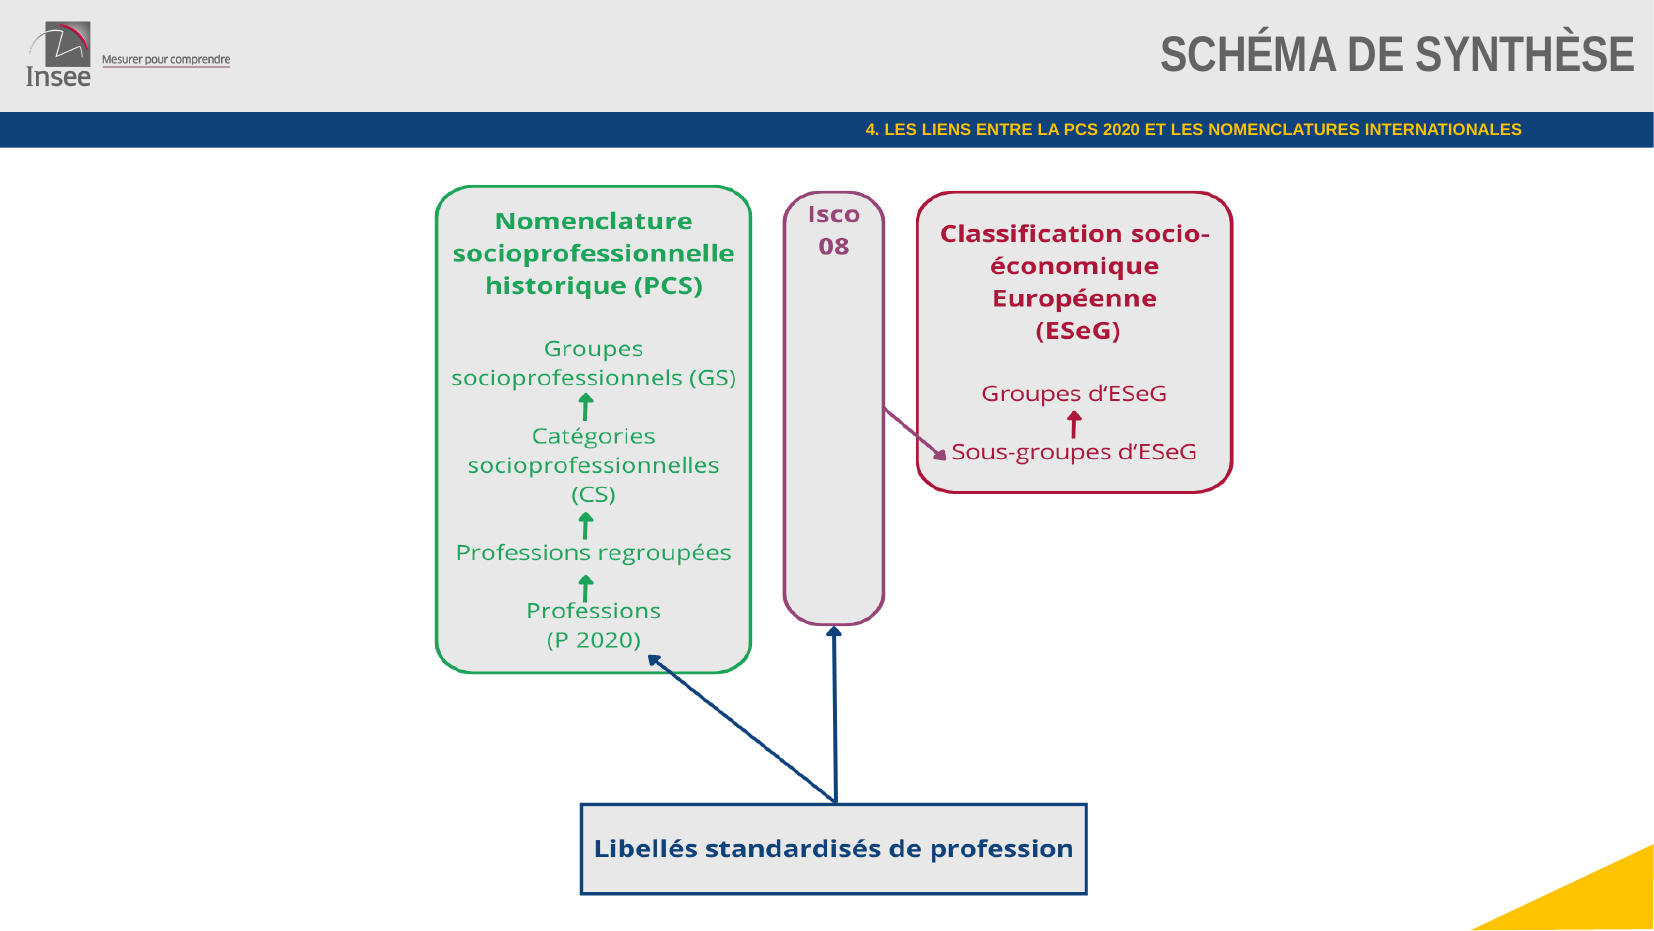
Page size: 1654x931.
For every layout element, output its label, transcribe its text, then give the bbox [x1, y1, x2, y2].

title Schéma de synthèse [200, 0, 1648, 107]
picture [411, 157, 1256, 915]
picture [23, 0, 200, 89]
